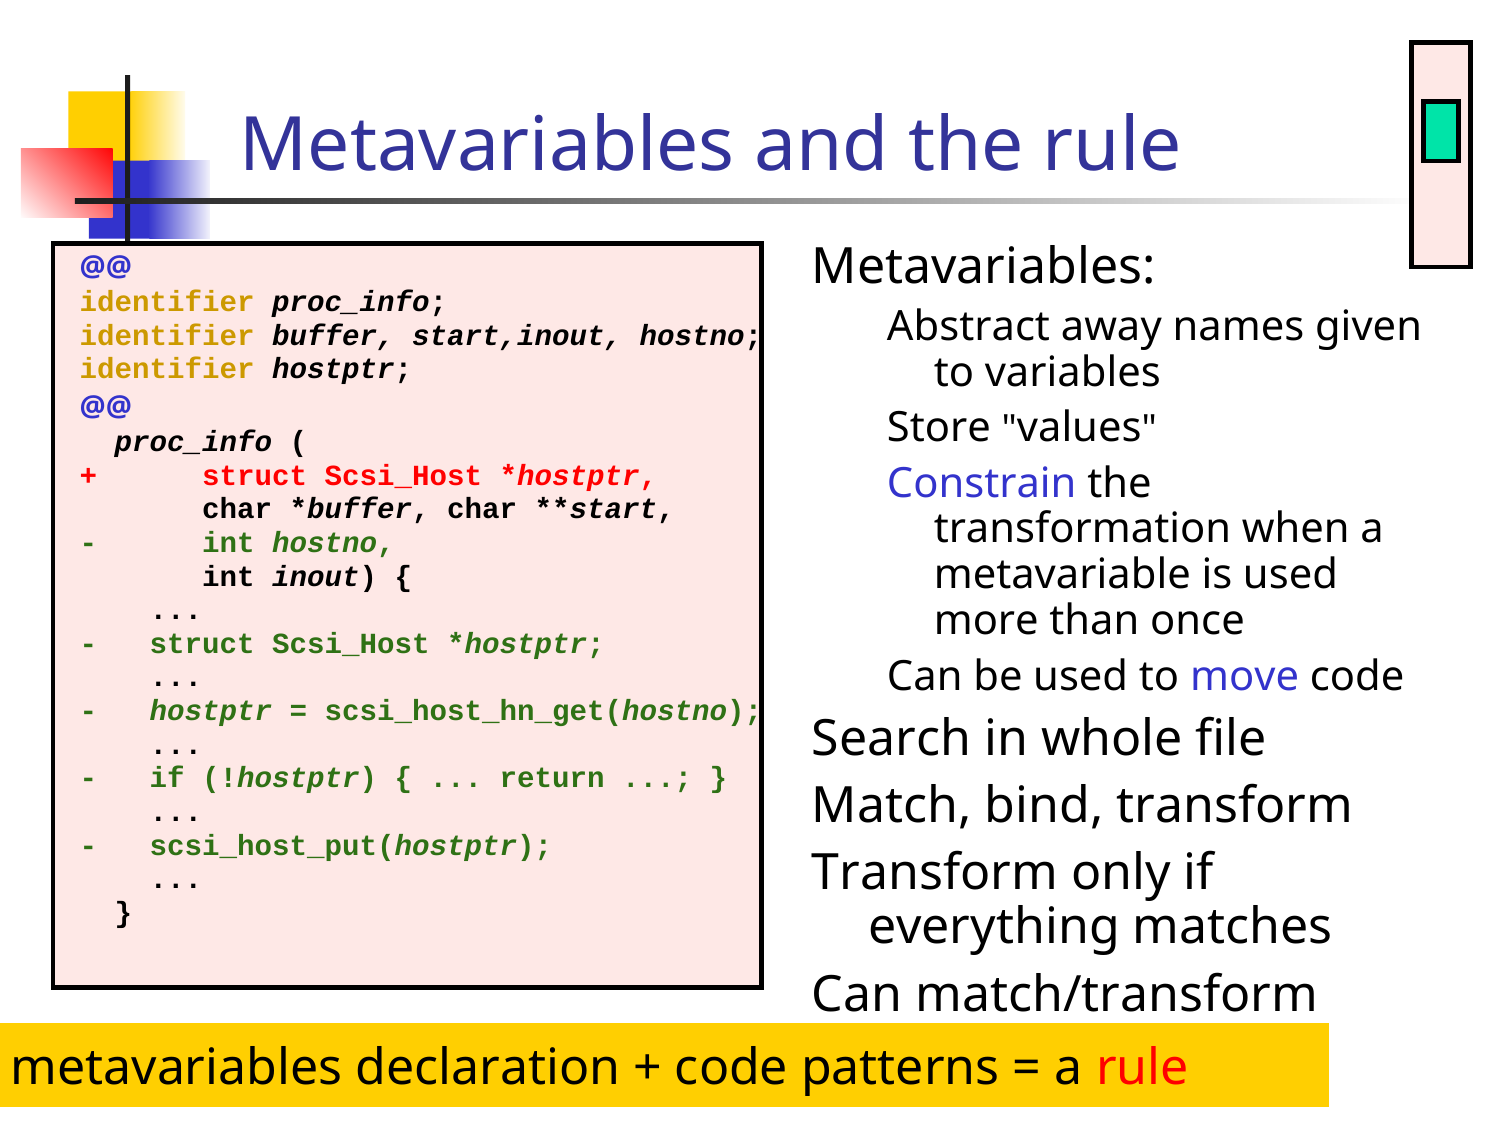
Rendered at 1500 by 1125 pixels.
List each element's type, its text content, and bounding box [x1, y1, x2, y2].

list Metavariables: Abstract away names given to variables Store "values" Constrain the transformation when a metavariable is used more than once Can be used to move code Search in whole file Match, bind, transform Transform only if everything matches Can match/transform multiple times [797, 231, 1460, 1125]
text_box [53, 243, 64, 988]
text_box metavariables declaration + code patterns = a rule [0, 1023, 1329, 1107]
title Metavariables and the rule [224, 12, 1500, 200]
text_box [1411, 42, 1471, 268]
text_box @@ identifier proc_info; identifier buffer, start,inout, hostno; identifier hostptr; @@ proc_info ( + struct Scsi_Host *hostptr, char *buffer, char **start, - int hostno, int inout) { ... - struct Scsi_Host *hostptr; ... - hostptr = scsi_host_hn_get(hostno); ... - if (!hostptr) { ... return ...; } ... - scsi_host_put(hostptr); ... } [64, 243, 798, 1000]
